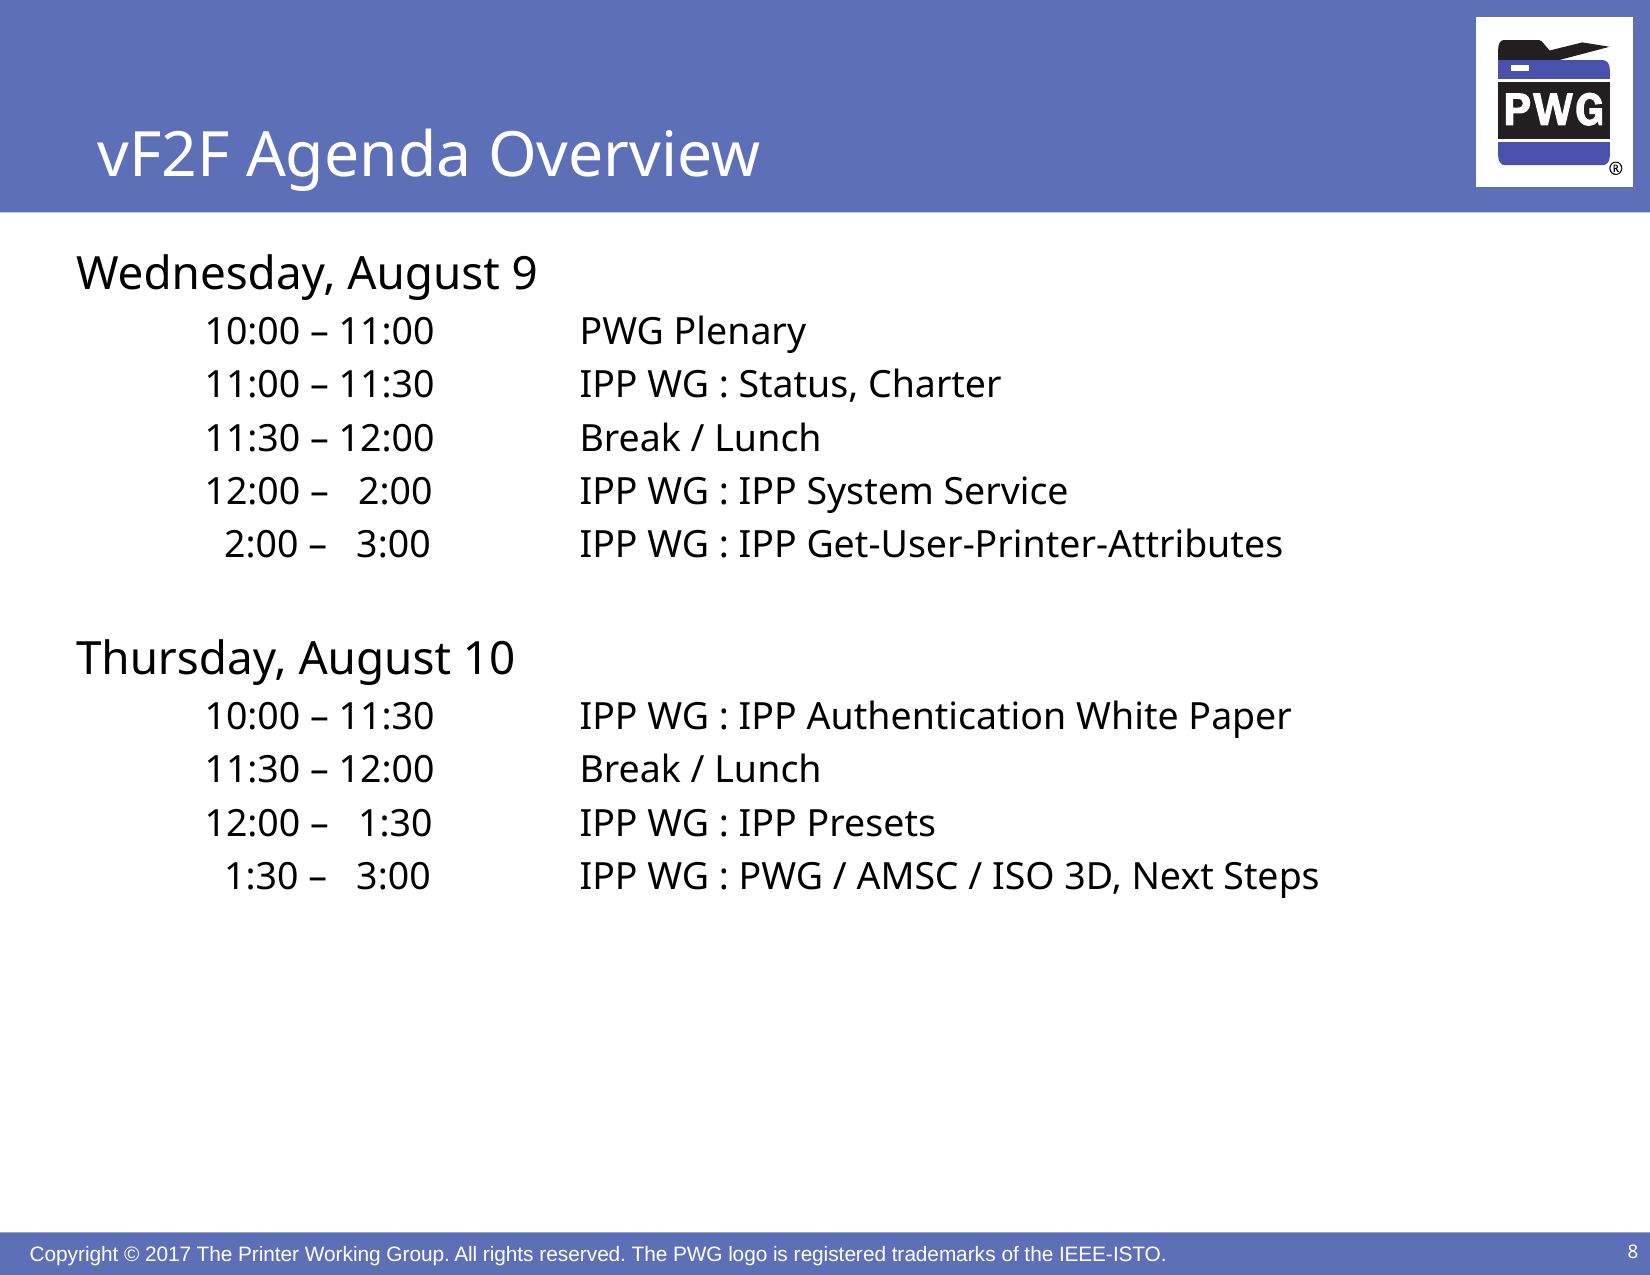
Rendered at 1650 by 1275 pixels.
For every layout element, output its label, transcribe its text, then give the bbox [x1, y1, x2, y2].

title vF2F Agenda Overview [82, 8, 1449, 198]
list Wednesday, August 9 10:00 – 11:00 PWG Plenary 11:00 – 11:30 IPP WG : Status, Charter 11:30 – 12:00 Break / Lunch 12:00 – 2:00 IPP WG : IPP System Service 2:00 – 3:00 IPP WG : IPP Get-User-Printer-Attributes Thursday, August 10 10:00 – 11:30 IPP WG : IPP Authentication White Paper 11:30 – 12:00 Break / Lunch 12:00 – 1:30 IPP WG : IPP Presets 1:30 – 3:00 IPP WG : PWG / AMSC / ISO 3D, Next Steps [67, 235, 1553, 1213]
